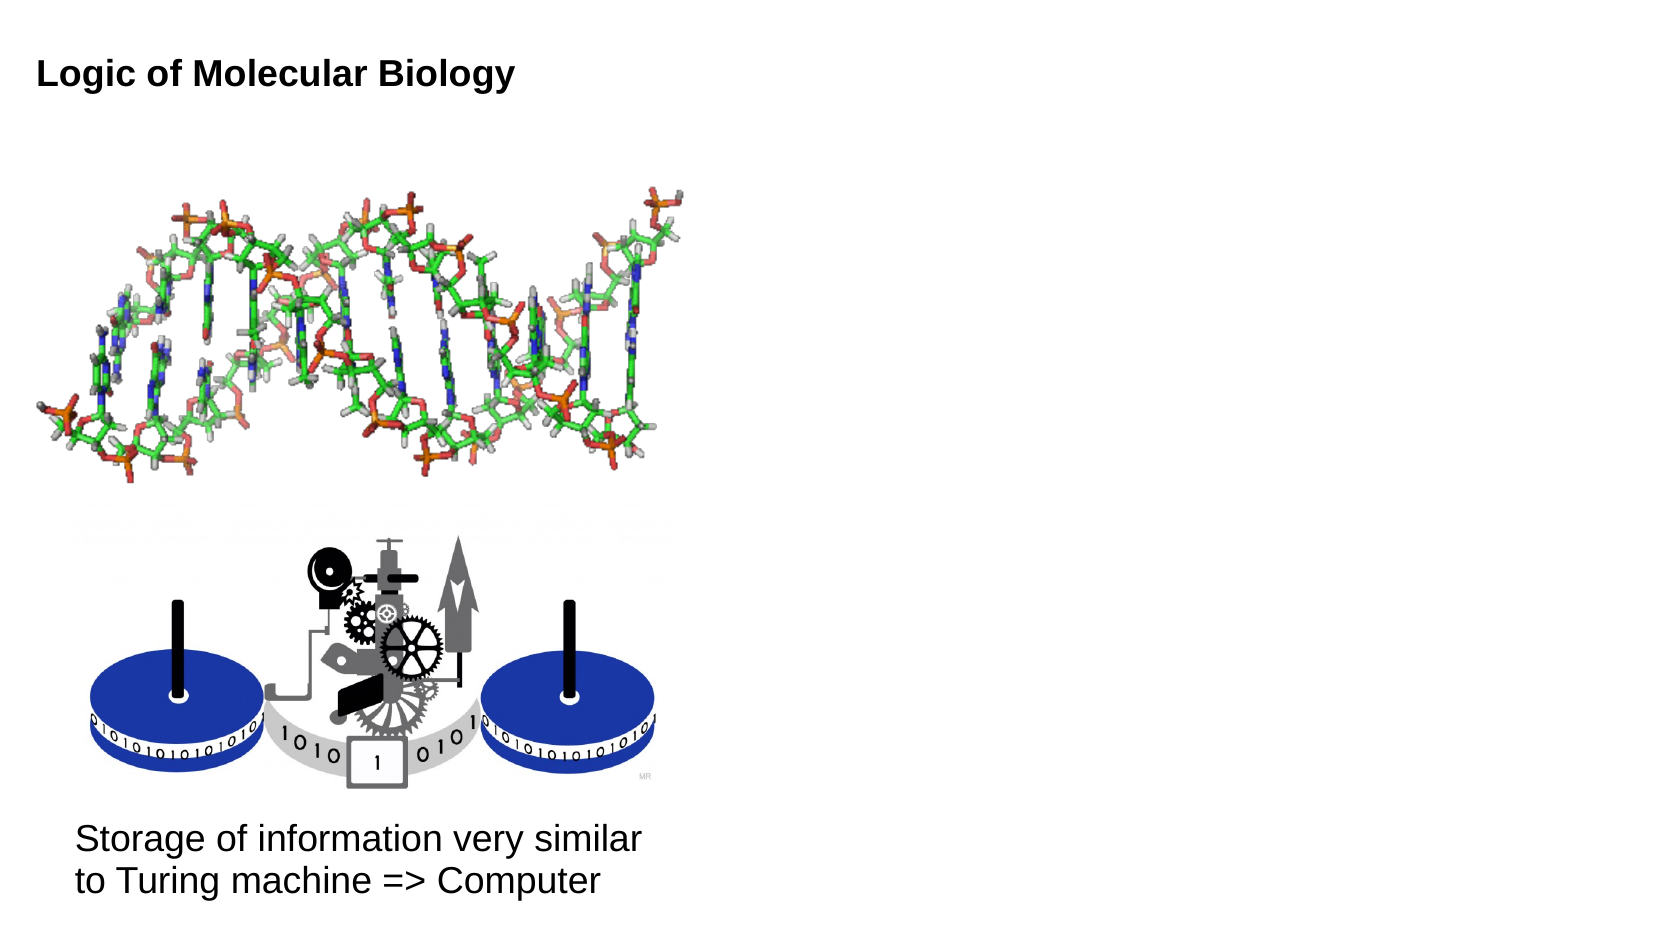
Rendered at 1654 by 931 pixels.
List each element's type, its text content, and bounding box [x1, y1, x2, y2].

text_box Storage of information very similar to Turing machine => Computer [60, 810, 691, 909]
picture [0, 113, 747, 803]
text_box Logic of Molecular Biology [21, 45, 532, 103]
